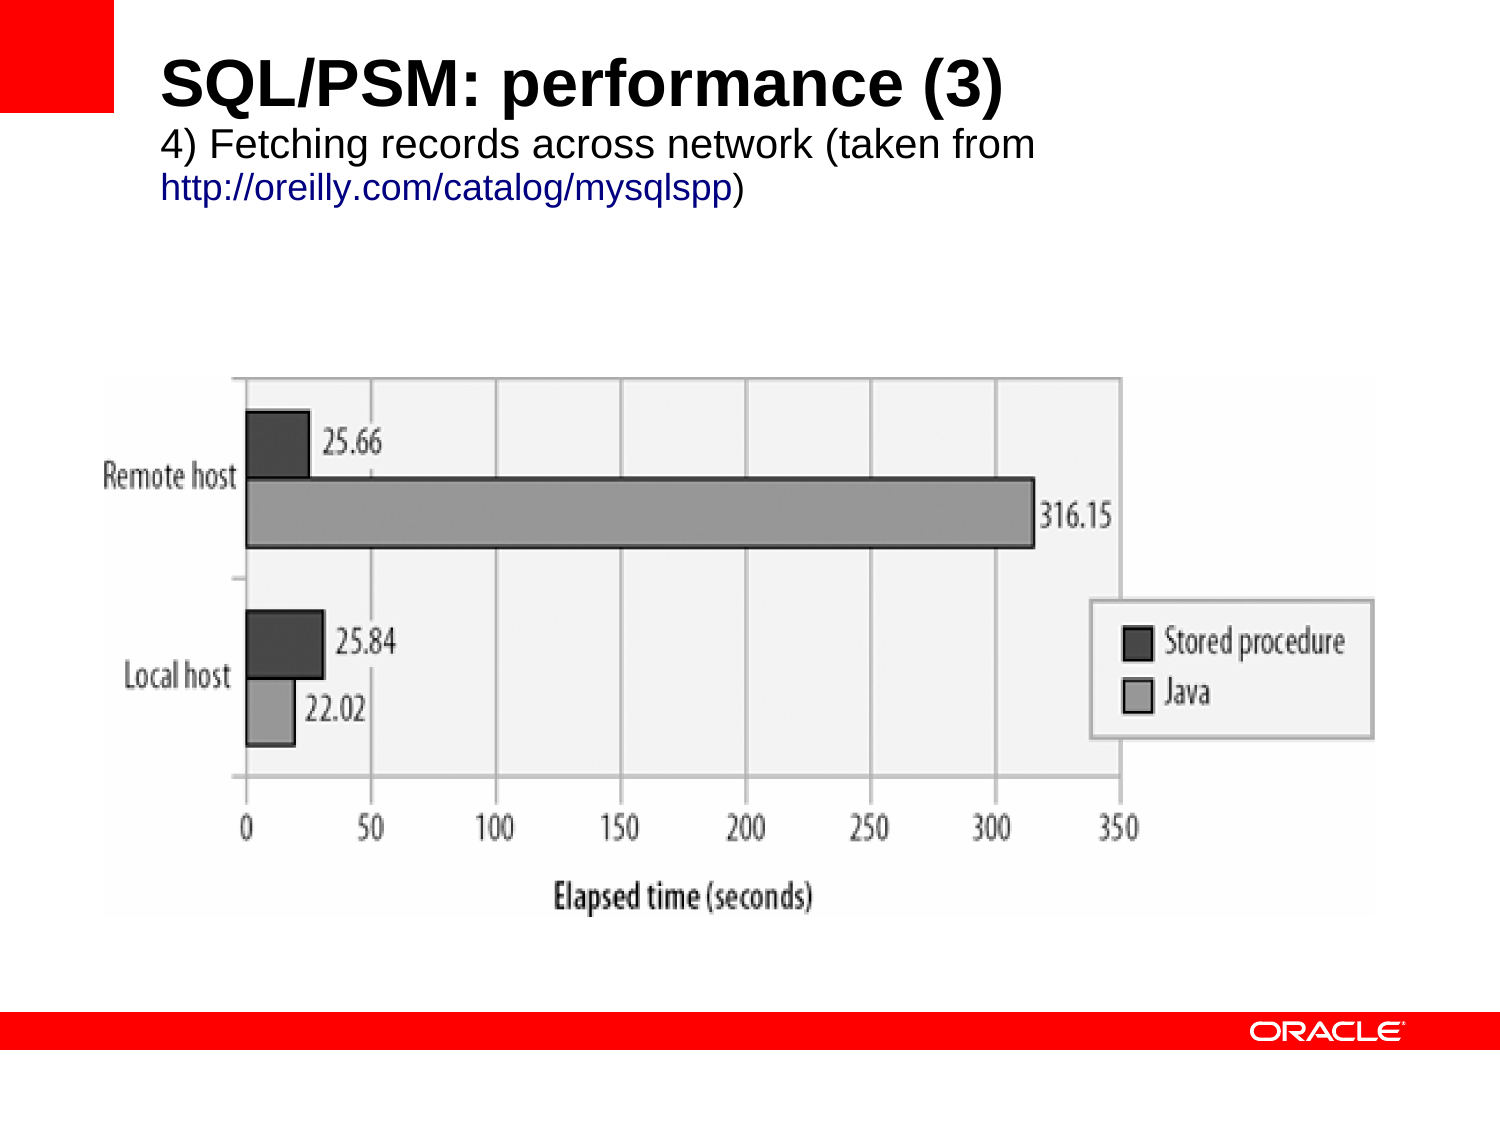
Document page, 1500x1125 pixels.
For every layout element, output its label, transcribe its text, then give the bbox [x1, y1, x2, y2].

picture [0, 1012, 1500, 1050]
picture [104, 377, 1375, 917]
picture [0, 0, 114, 113]
title SQL/PSM: performance (3) 4) Fetching records across network (taken from http://oreilly.com/catalog/mysqlspp) [145, 37, 1390, 217]
